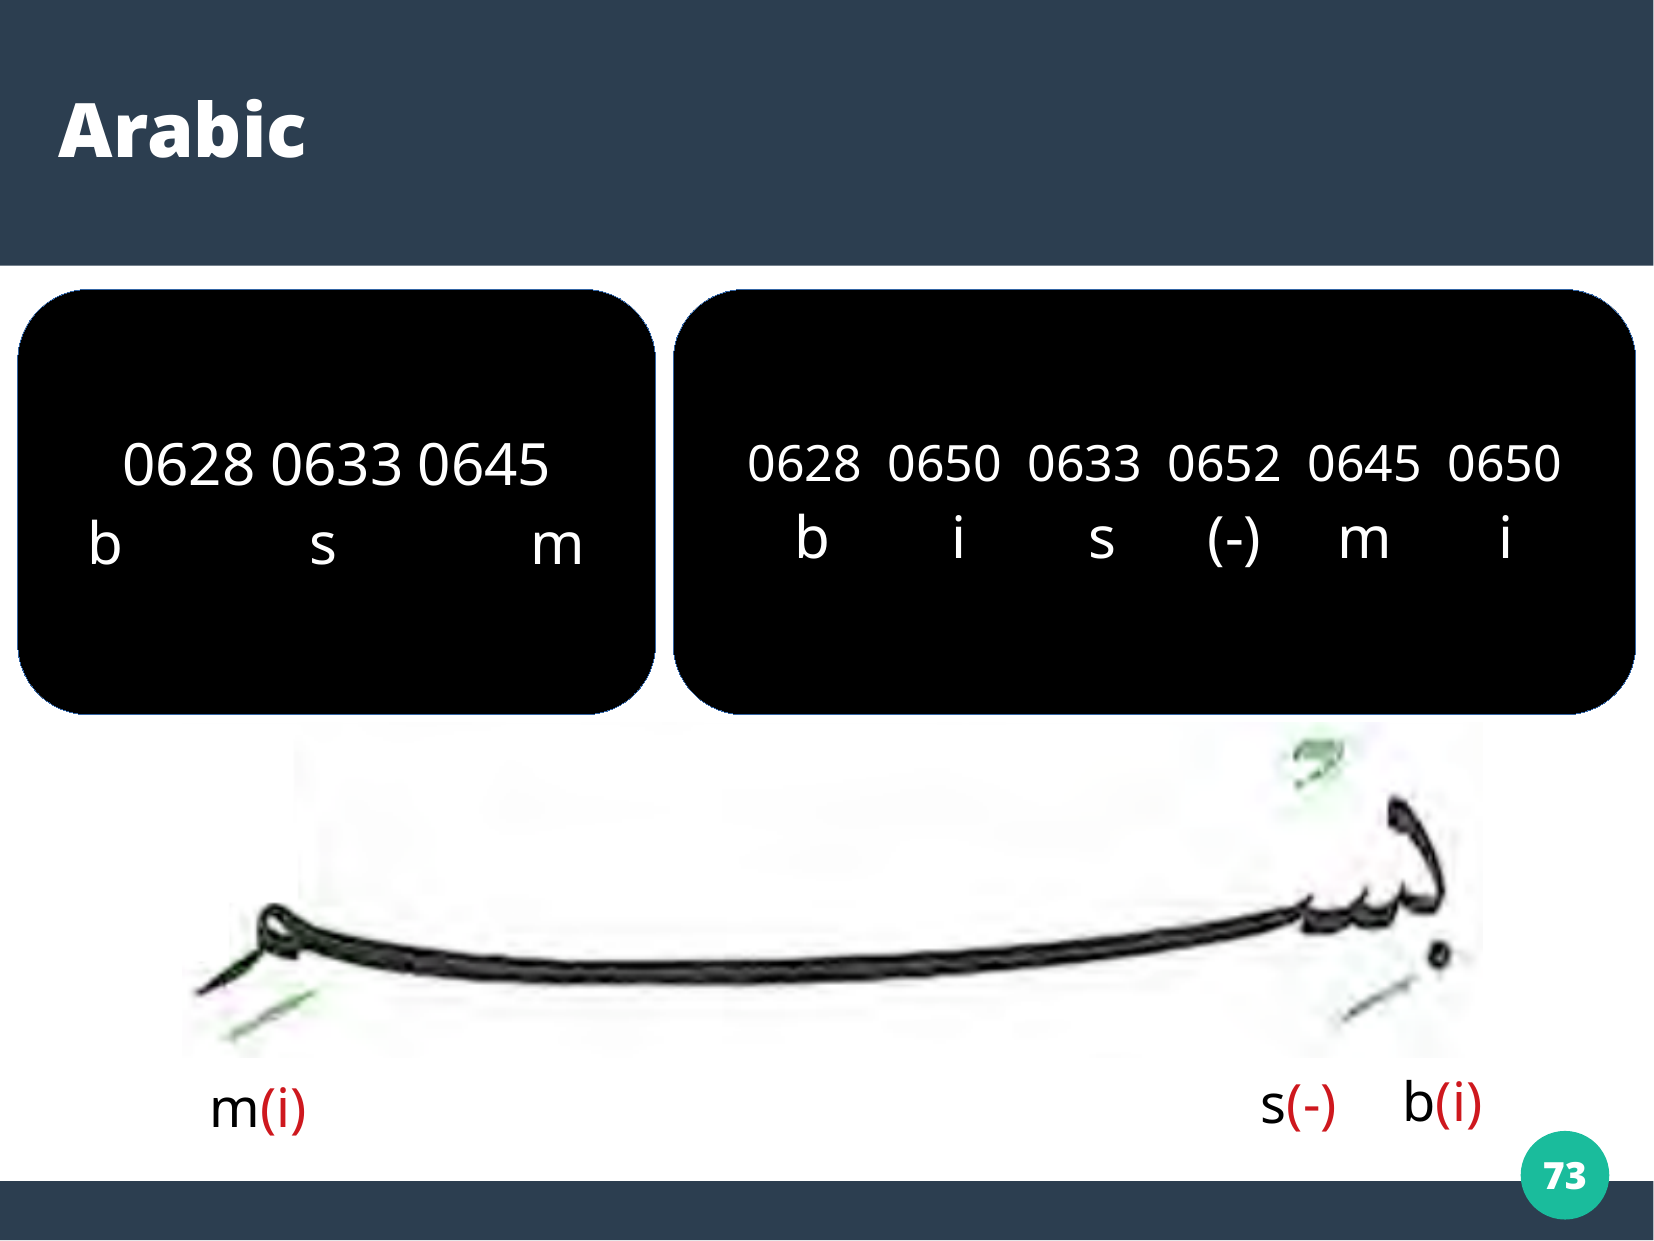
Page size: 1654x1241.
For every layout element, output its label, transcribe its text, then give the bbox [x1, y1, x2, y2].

text_box s(-) [1246, 1057, 1388, 1146]
text_box b(i) [1387, 1056, 1518, 1146]
title Arabic [59, 49, 1595, 207]
text_box m(i) [194, 1061, 343, 1146]
picture [182, 722, 1483, 1058]
text_box 0628 0650 0633 0652 0645 0650 b i s (-) m i [673, 289, 1636, 715]
text_box 0628 0633 0645 b s m [17, 289, 656, 715]
